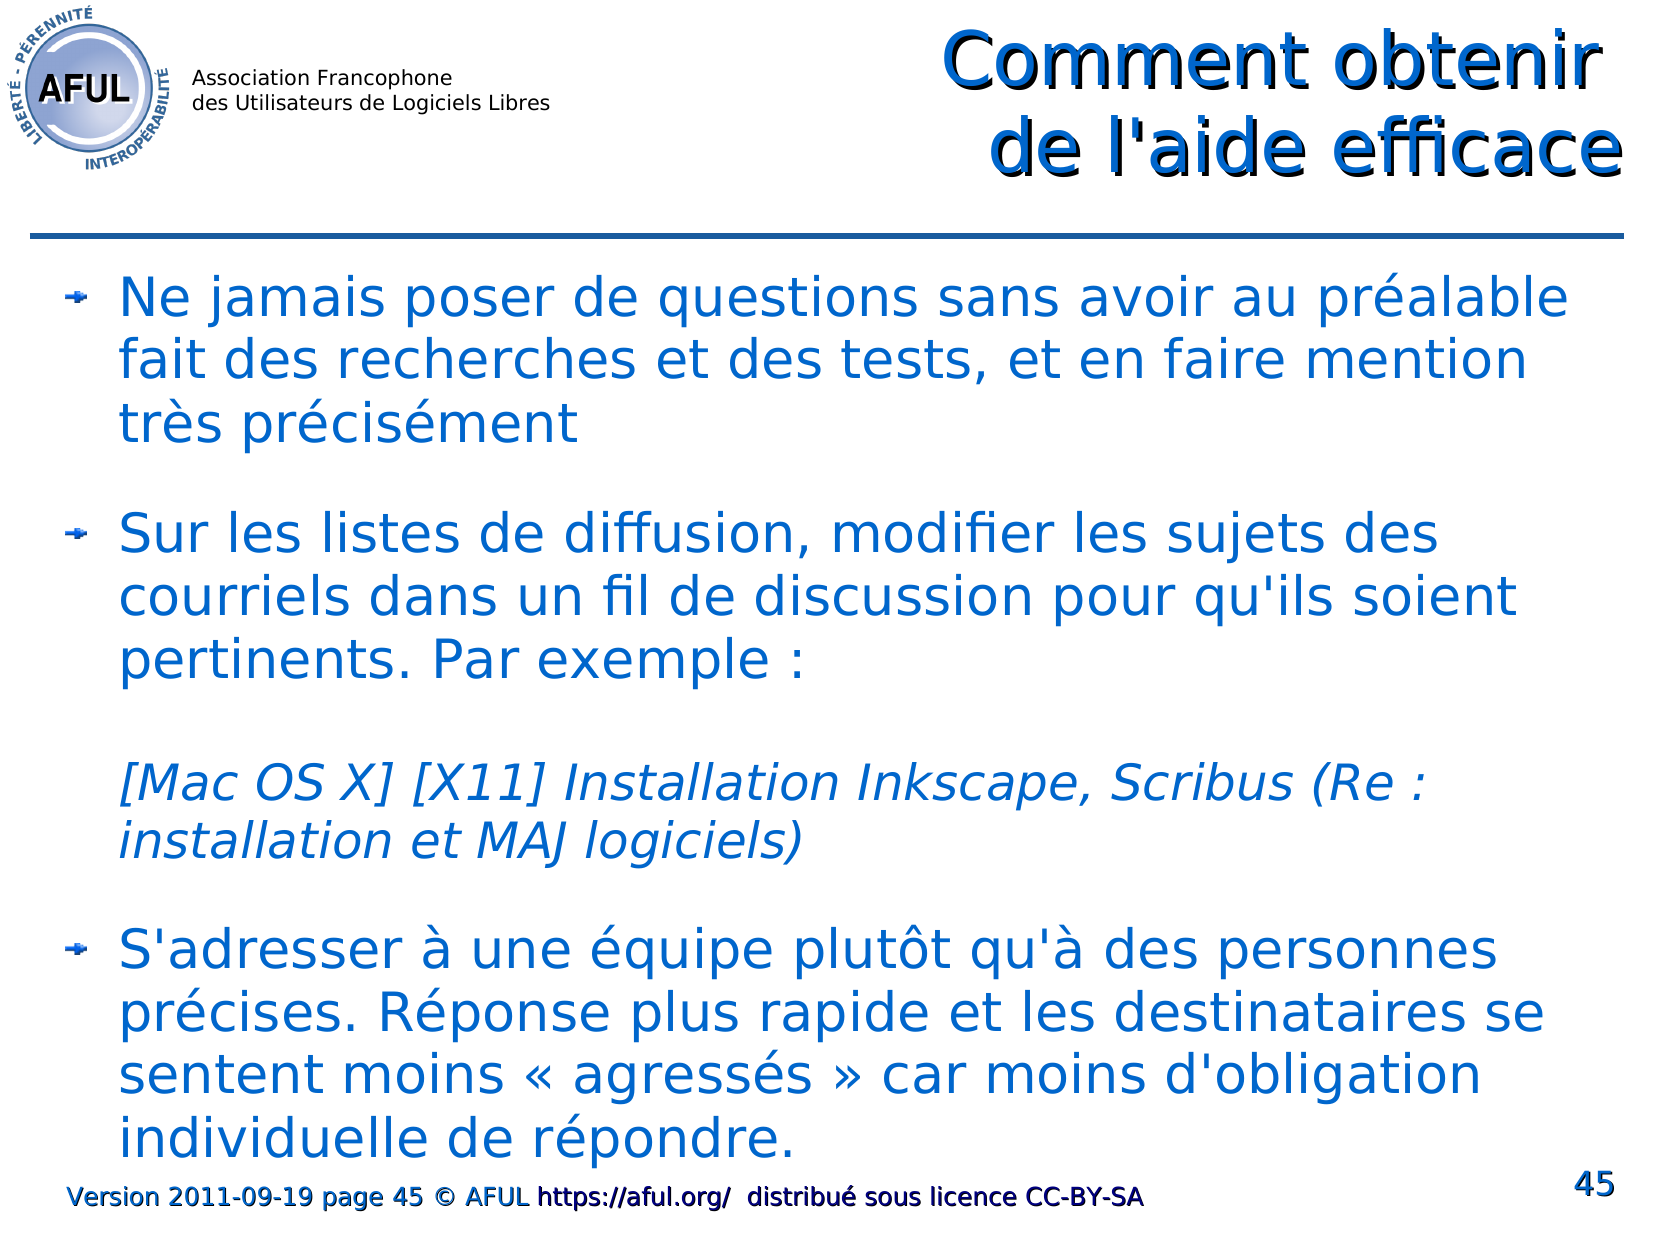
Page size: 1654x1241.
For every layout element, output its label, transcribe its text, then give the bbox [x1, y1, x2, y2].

title Comment obtenir de l'aide efficace [501, 0, 1625, 207]
list Ne jamais poser de questions sans avoir au préalable fait des recherches et des tests, et en faire mention très précisément Sur les listes de diffusion, modifier les sujets des courriels dans un fil de discussion pour qu'ils soient pertinents. Par exemple : [Mac OS X] [X11] Installation Inkscape, Scribus (Re : installation et MAJ logiciels) S'adresser à une équipe plutôt qu'à des personnes précises. Réponse plus rapide et les destinataires se sentent moins « agressés » car moins d'obligation individuelle de répondre. [47, 265, 1595, 1196]
picture [0, 0, 178, 178]
